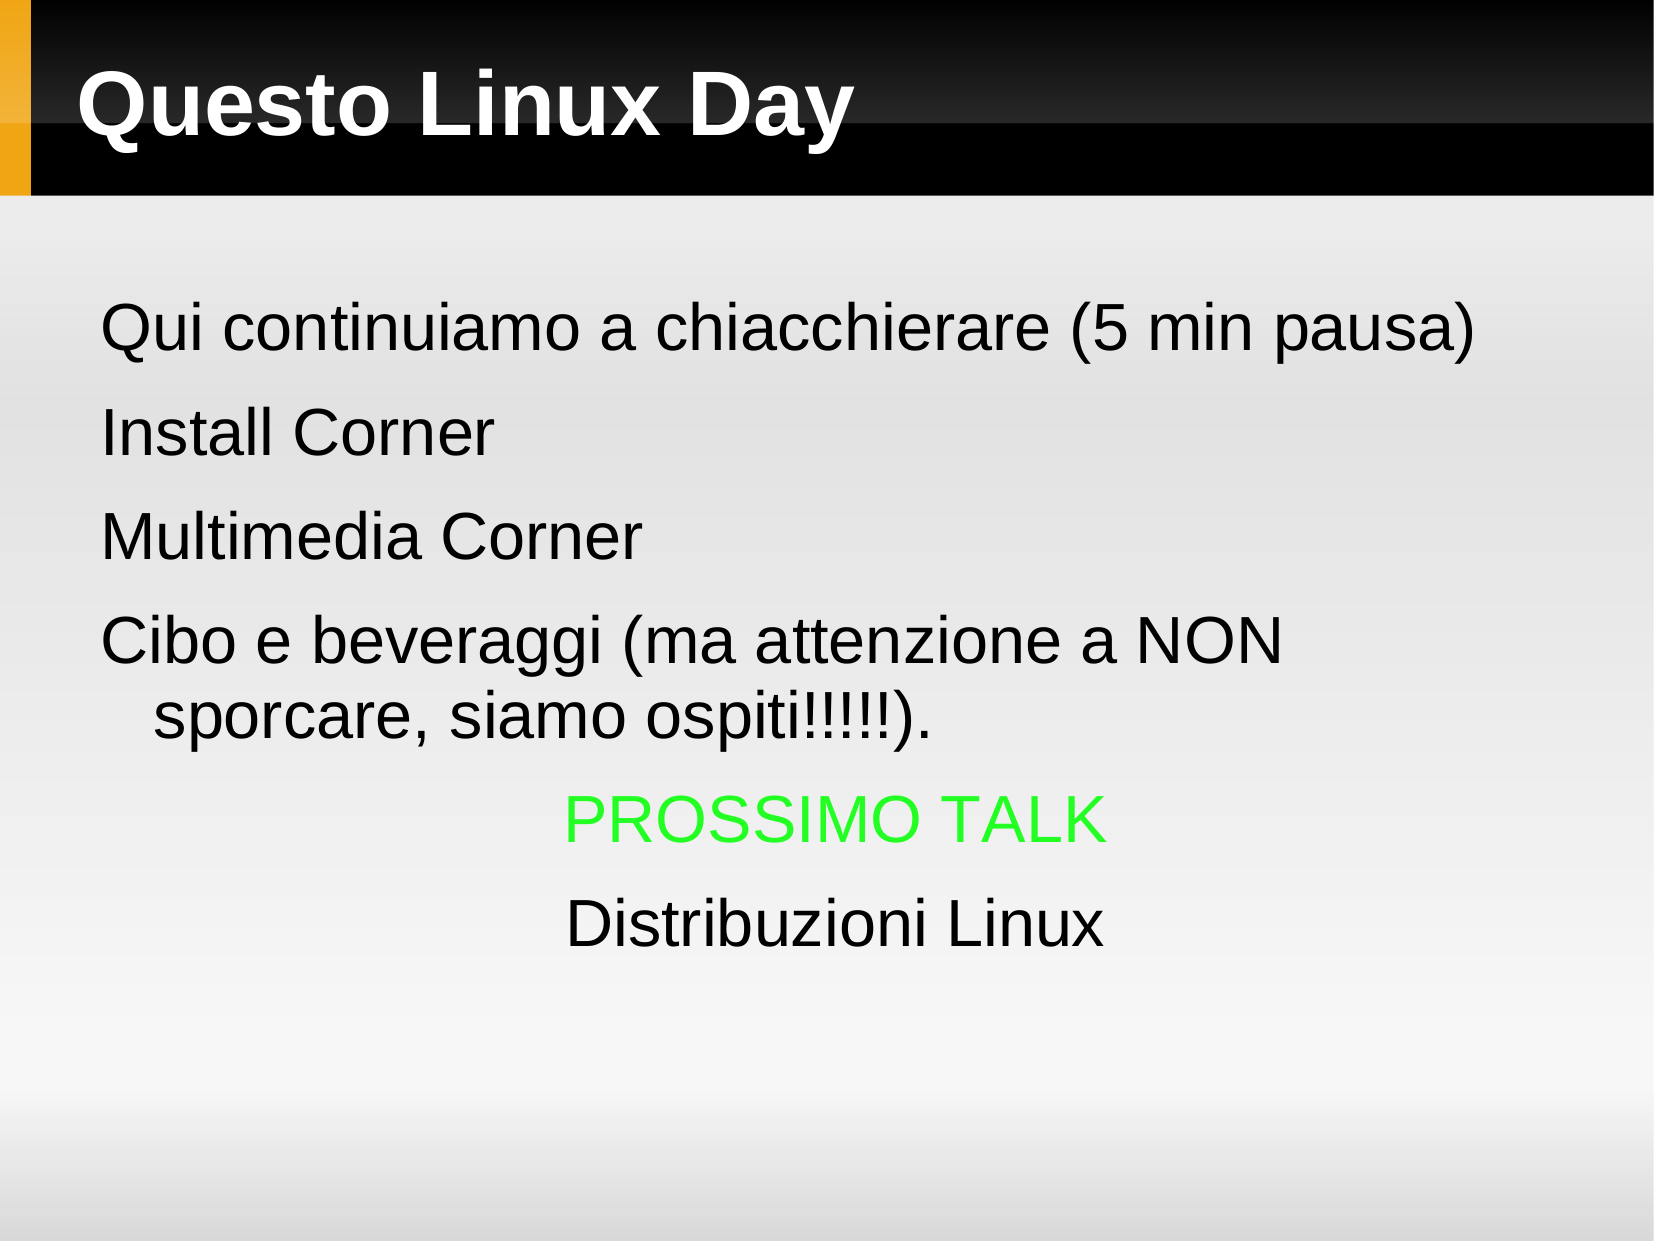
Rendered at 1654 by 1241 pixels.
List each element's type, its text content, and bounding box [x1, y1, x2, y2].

title Questo Linux Day [76, 7, 1565, 200]
list Qui continuiamo a chiacchierare (5 min pausa) Install Corner Multimedia Corner Cibo e beveraggi (ma attenzione a NON sporcare, siamo ospiti!!!!!). PROSSIMO TALK Distribuzioni Linux [82, 290, 1571, 1094]
picture [0, 0, 1654, 1241]
